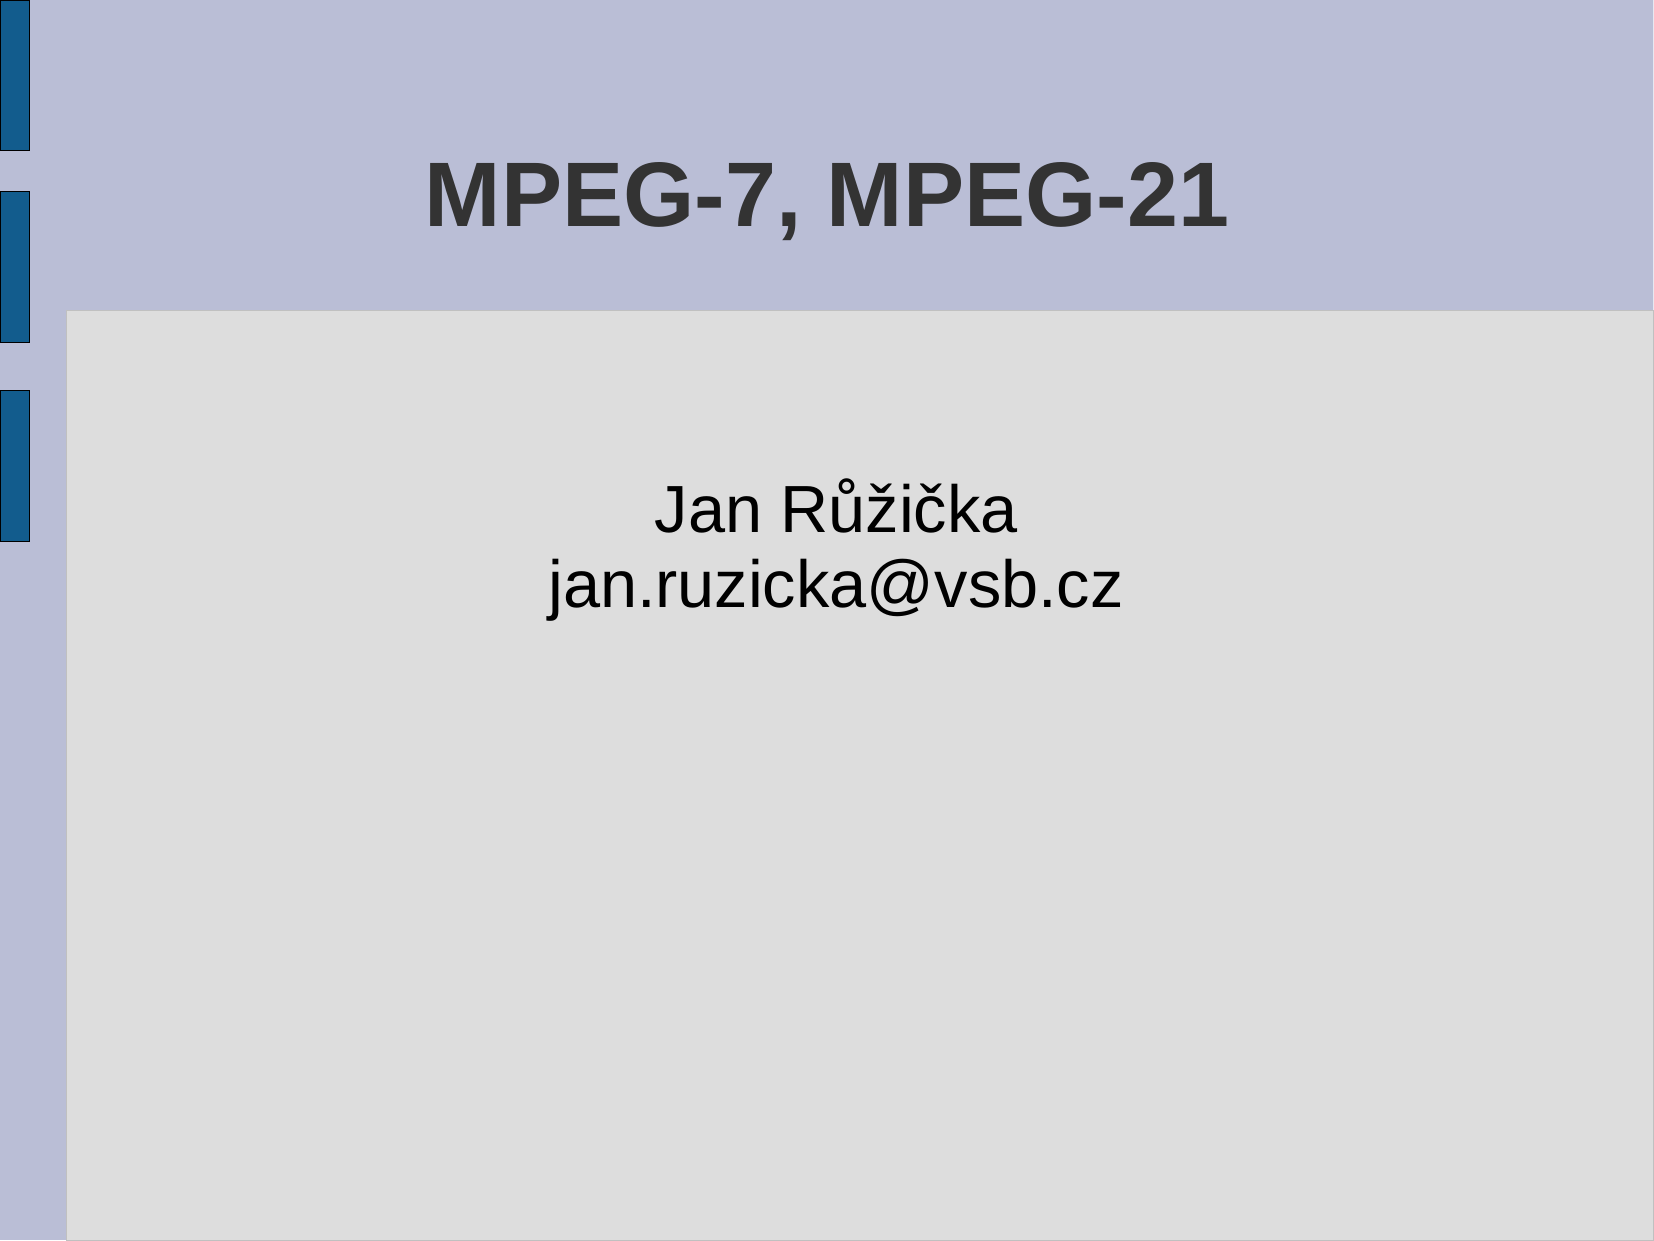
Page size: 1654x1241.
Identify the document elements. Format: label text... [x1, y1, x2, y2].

title MPEG-7, MPEG-21 [121, 91, 1534, 299]
list Jan Růžička jan.ruzicka@vsb.cz [121, 472, 1534, 1127]
